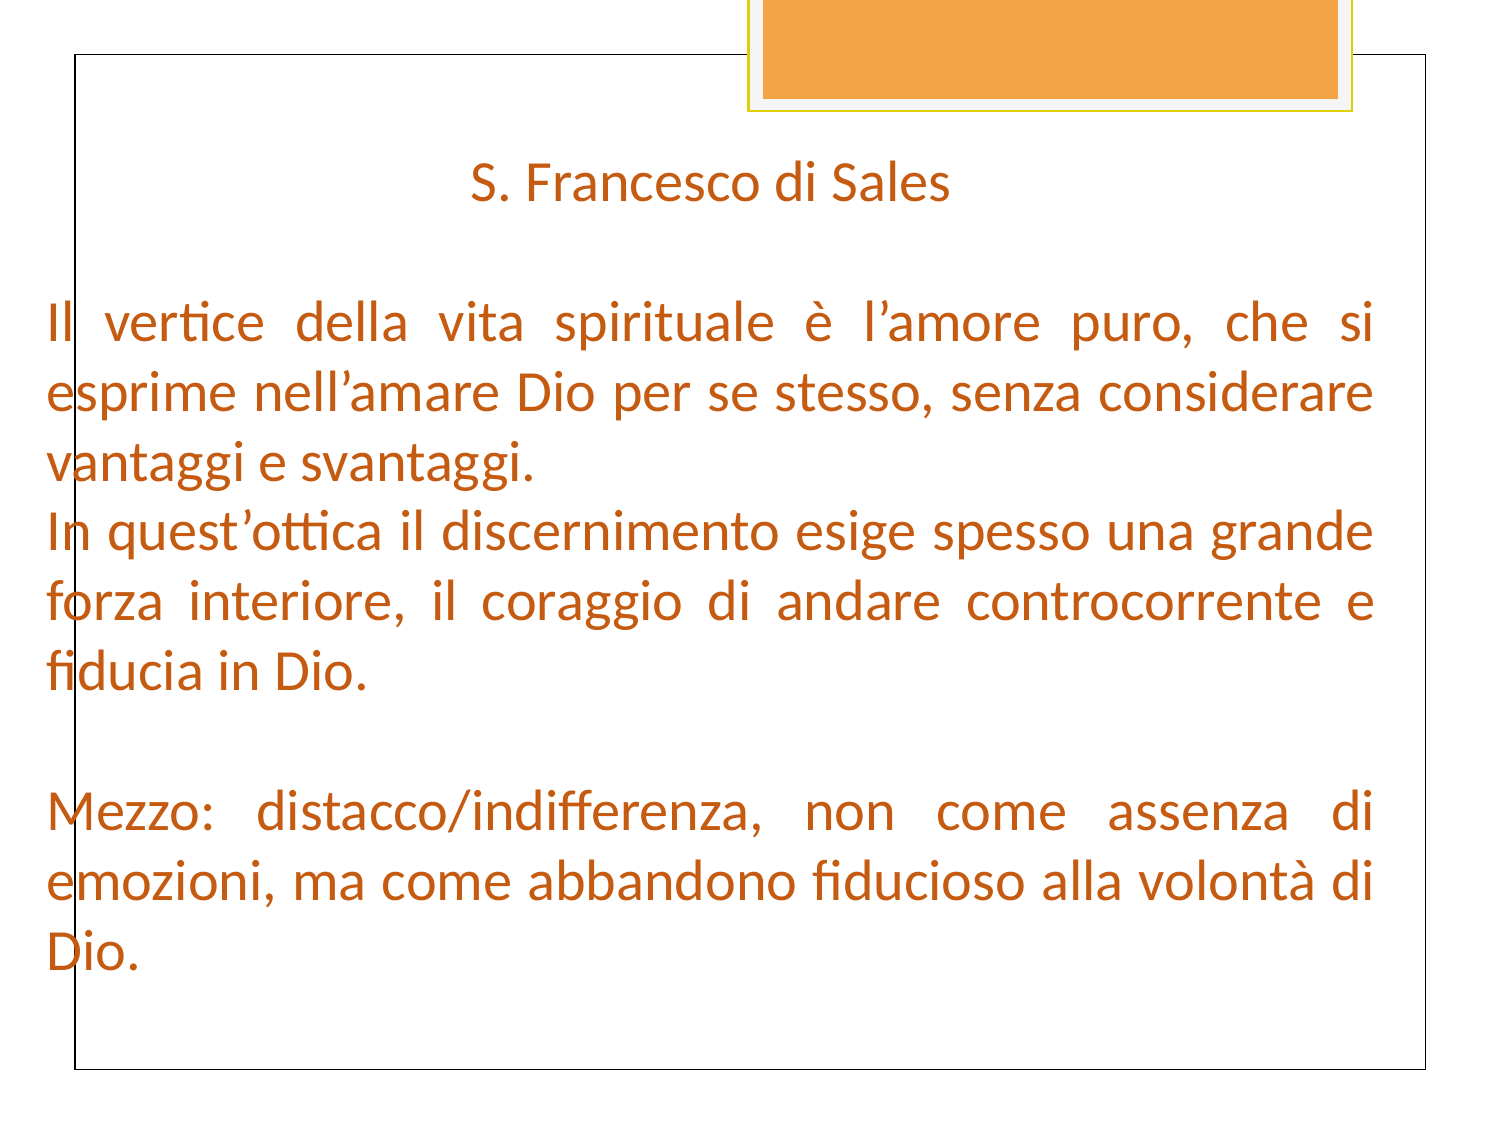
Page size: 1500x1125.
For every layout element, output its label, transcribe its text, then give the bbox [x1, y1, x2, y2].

text_box S. Francesco di Sales Il vertice della vita spirituale è l’amore puro, che si esprime nell’amare Dio per se stesso, senza considerare vantaggi e svantaggi. In quest’ottica il discernimento esige spesso una grande forza interiore, il coraggio di andare controcorrente e fiducia in Dio. Mezzo: distacco/indifferenza, non come assenza di emozioni, ma come abbandono fiducioso alla volontà di Dio. [31, 135, 1438, 999]
